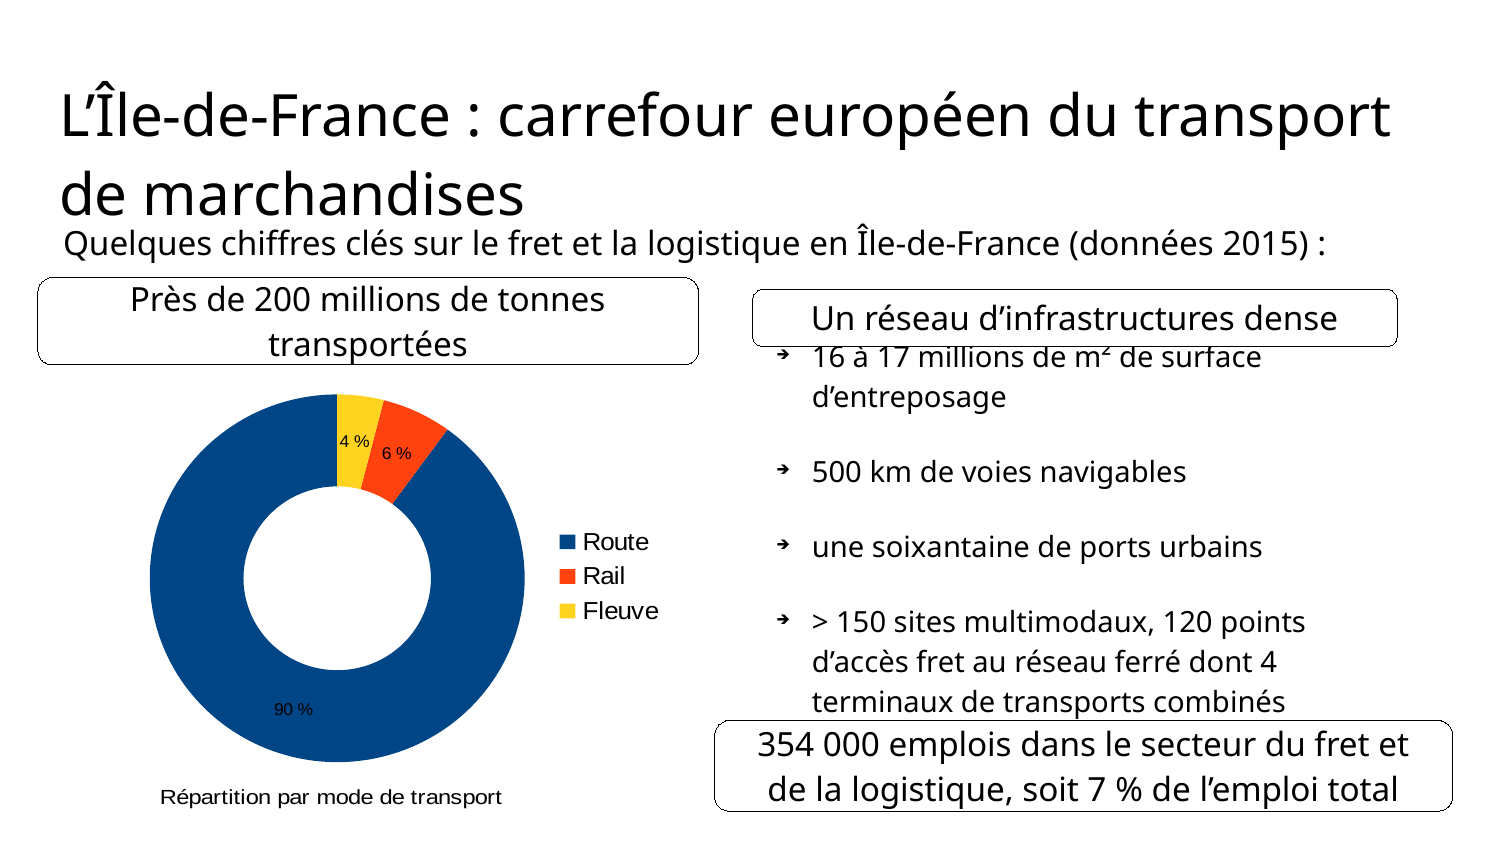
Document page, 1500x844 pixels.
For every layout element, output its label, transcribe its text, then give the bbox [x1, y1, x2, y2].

picture [0, 394, 675, 763]
text_box Près de 200 millions de tonnes transportées [37, 277, 699, 365]
text_box Un réseau d’infrastructures dense [752, 289, 1398, 347]
text_box 354 000 emplois dans le secteur du fret et de la logistique, soit 7 % de l’emploi total [714, 720, 1453, 812]
title L’Île-de-France : carrefour européen du transport de marchandises [59, 73, 1441, 237]
list Quelques chiffres clés sur le fret et la logistique en Île-de-France (données 2015) : [63, 237, 1414, 331]
picture [155, 780, 514, 816]
text_box 16 à 17 millions de m² de surface d’entreposage 500 km de voies navigables une soixantaine de ports urbains > 150 sites multimodaux, 120 points d’accès fret au réseau ferré dont 4 terminaux de transports combinés [746, 368, 1440, 689]
